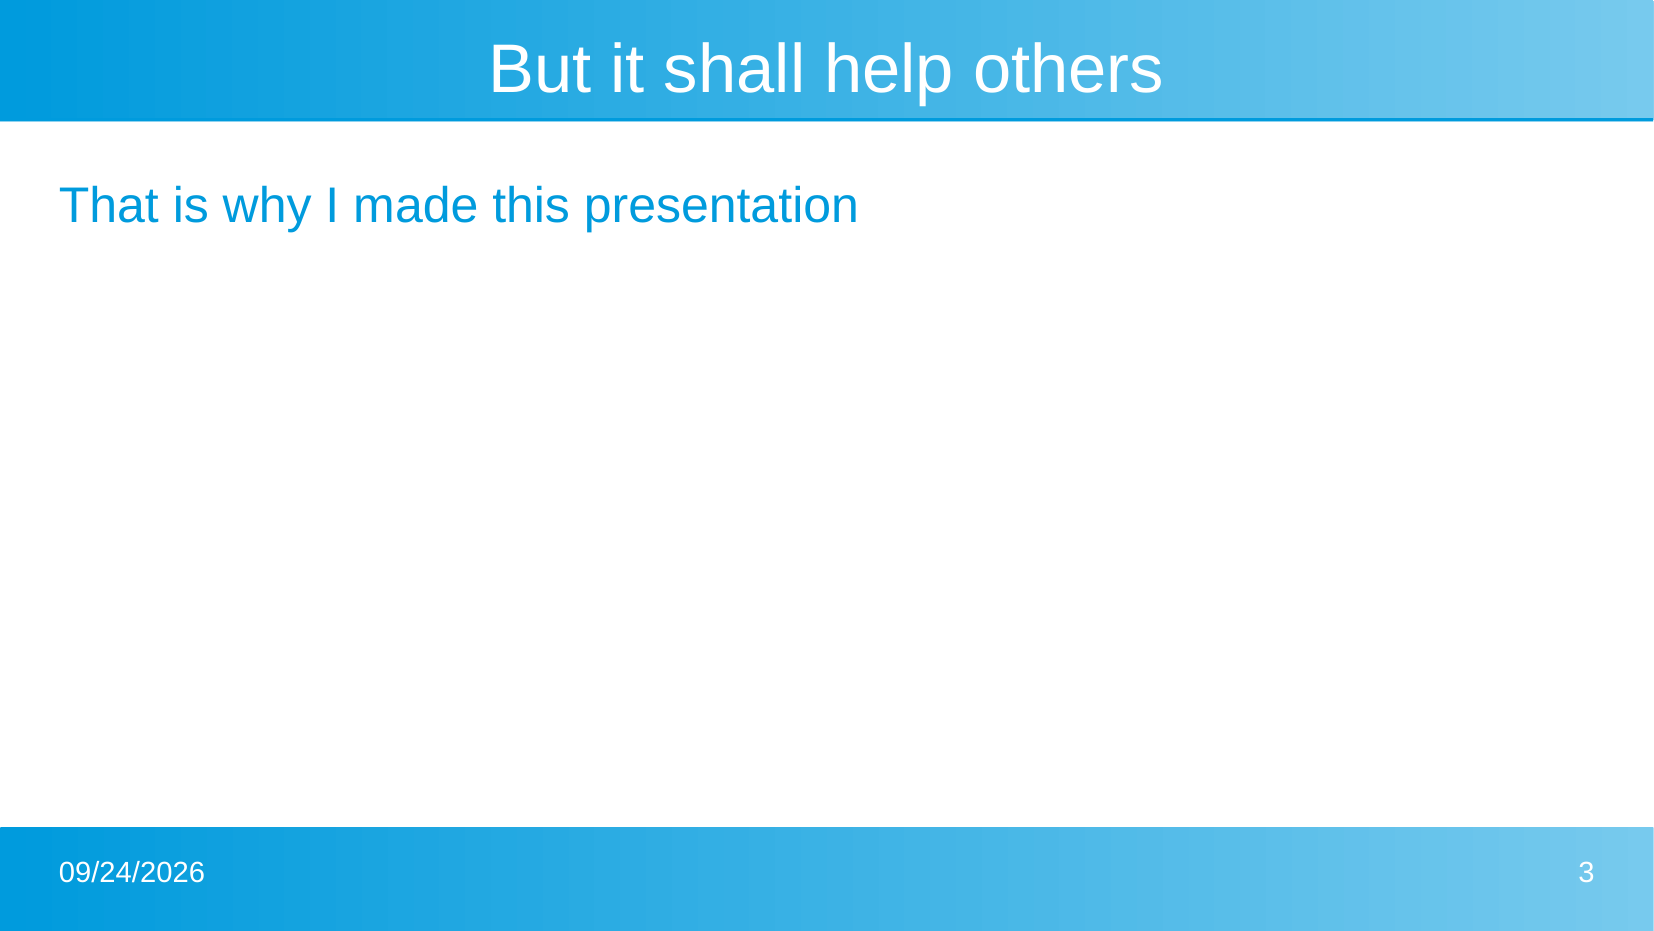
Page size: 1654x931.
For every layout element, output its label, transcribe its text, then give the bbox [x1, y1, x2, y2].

list That is why I made this presentation [59, 177, 1595, 768]
title But it shall help others [59, 29, 1595, 108]
